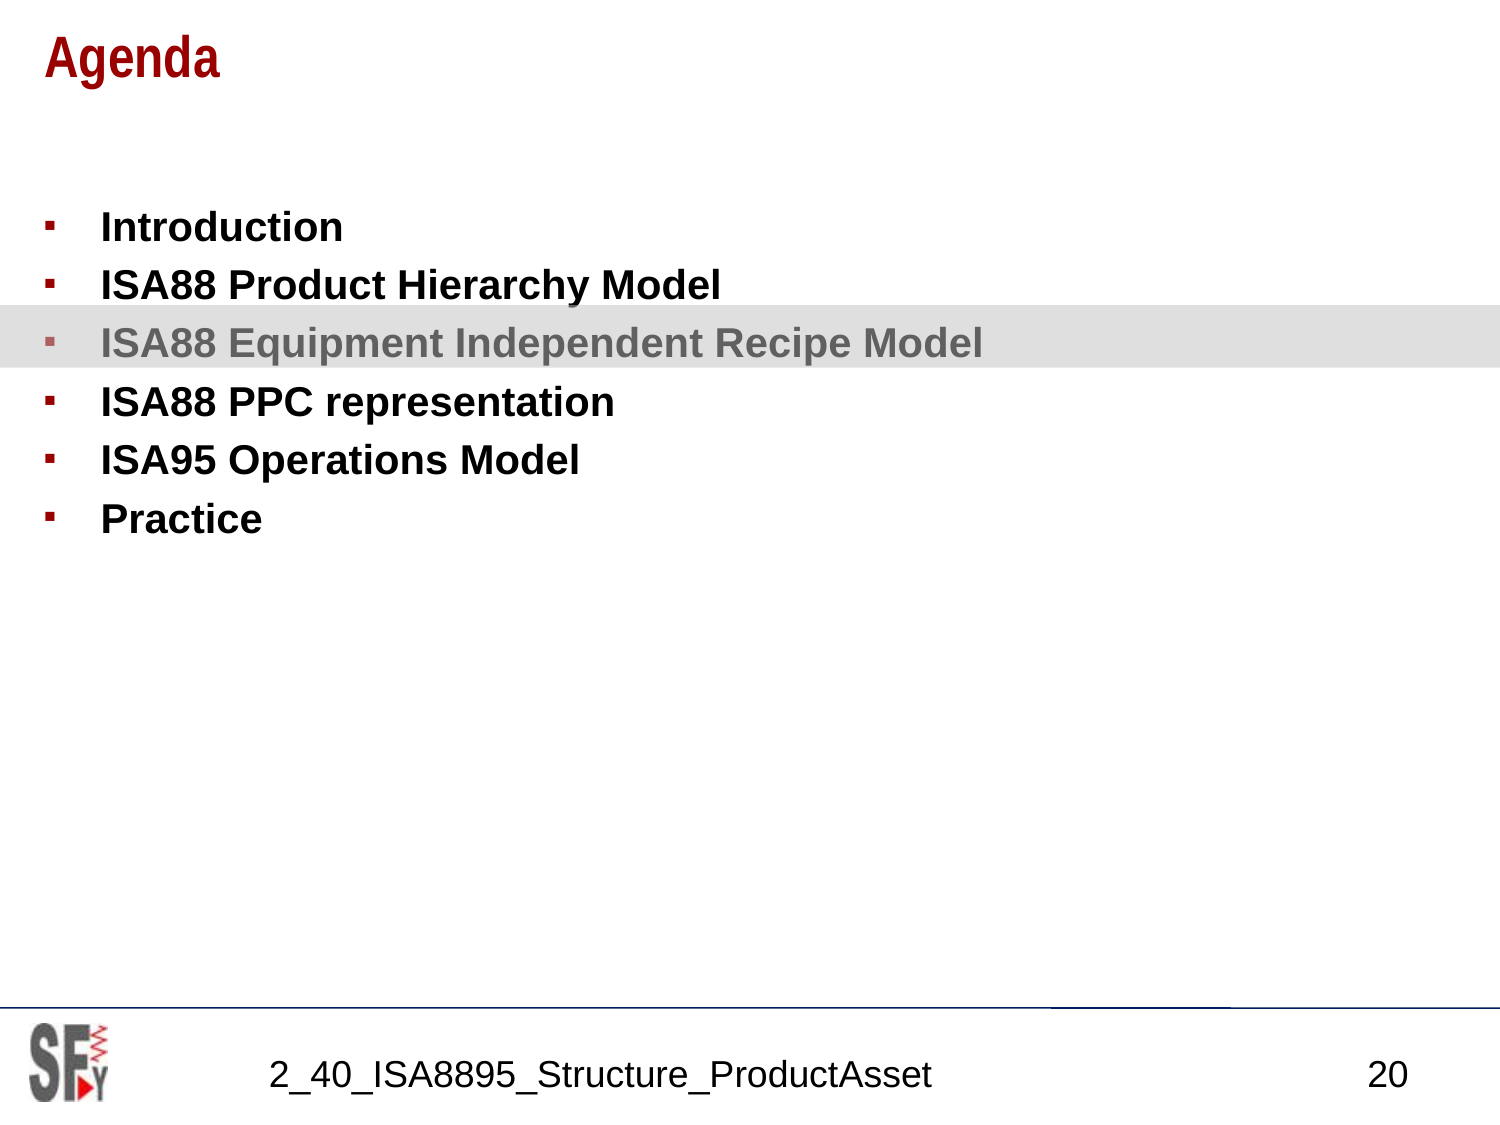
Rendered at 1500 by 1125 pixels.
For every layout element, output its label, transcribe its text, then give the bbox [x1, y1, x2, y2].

slide_number <numéro> [1352, 1034, 1490, 1103]
text_box [0, 305, 1500, 368]
title Agenda [29, 12, 1471, 138]
picture [29, 1023, 108, 1102]
footer 2_40_ISA8895_Structure_ProductAsset [253, 1034, 1336, 1103]
list Introduction ISA88 Product Hierarchy Model ISA88 Equipment Independent Recipe Model ISA88 PPC representation ISA95 Operations Model Practice [29, 184, 1471, 305]
list Introduction ISA88 Product Hierarchy Model ISA88 Equipment Independent Recipe Model ISA88 PPC representation ISA95 Operations Model Practice [29, 368, 1471, 988]
